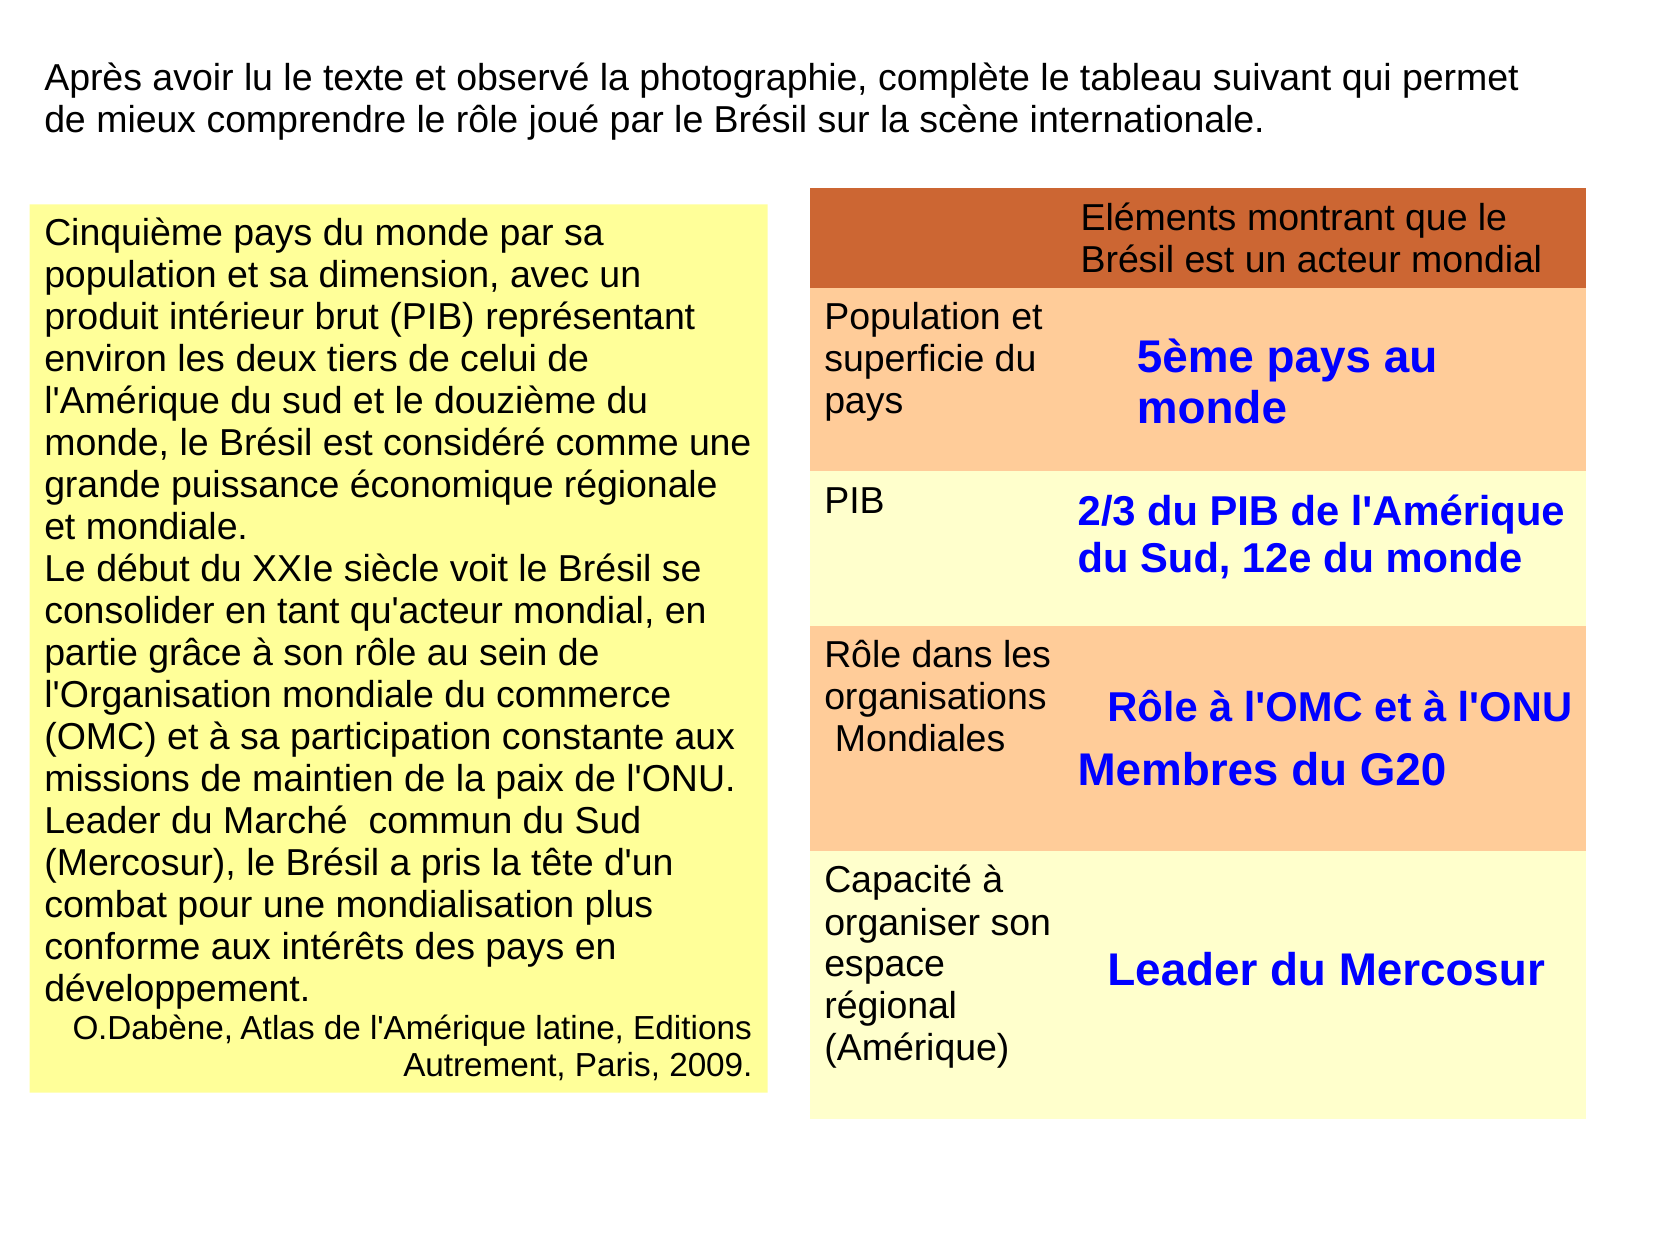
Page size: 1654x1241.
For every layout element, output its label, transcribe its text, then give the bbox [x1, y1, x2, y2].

table_cell PIB [810, 471, 1066, 626]
table_cell [1066, 626, 1586, 736]
table_cell Population et superficie du pays [810, 288, 1066, 471]
text_box 5ème pays au monde [1122, 323, 1506, 443]
table_cell Capacité à organiser son espace régional (Amérique) [810, 851, 1066, 1119]
table_header Eléments montrant que le Brésil est un acteur mondial [1066, 188, 1586, 288]
table_cell [1066, 851, 1586, 1119]
table_cell Rôle dans les organisations Mondiales [810, 626, 1066, 851]
text_box 2/3 du PIB de l'Amérique du Sud, 12e du monde [1062, 480, 1595, 591]
text_box Leader du Mercosur [1092, 936, 1654, 1004]
table_cell [1066, 471, 1586, 480]
text_box Cinquième pays du monde par sa population et sa dimension, avec un produit intérieur brut (PIB) représentant environ les deux tiers de celui de l'Amérique du sud et le douzième du monde, le Brésil est considéré comme une grande puissance économique régionale et mondiale. Le début du XXIe siècle voit le Brésil se consolider en tant qu'acteur mondial, en partie grâce à son rôle au sein de l'Organisation mondiale du commerce (OMC) et à sa participation constante aux missions de maintien de la paix de l'ONU. Leader du Marché commun du Sud (Mercosur), le Brésil a pris la tête d'un combat pour une mondialisation plus conforme aux intérêts des pays en développement. O.Dabène, Atlas de l'Amérique latine, Editions Autrement, Paris, 2009. [29, 204, 768, 1093]
table_cell [1066, 739, 1586, 851]
text_box Rôle à l'OMC et à l'ONU [1092, 675, 1625, 739]
table_cell [1066, 591, 1586, 626]
table_cell [1066, 288, 1586, 471]
table_header [810, 188, 1066, 288]
text_box Membres du G20 [1062, 736, 1506, 805]
text_box Après avoir lu le texte et observé la photographie, complète le tableau suivant qui permet de mieux comprendre le rôle joué par le Brésil sur la scène internationale. [29, 48, 1565, 148]
